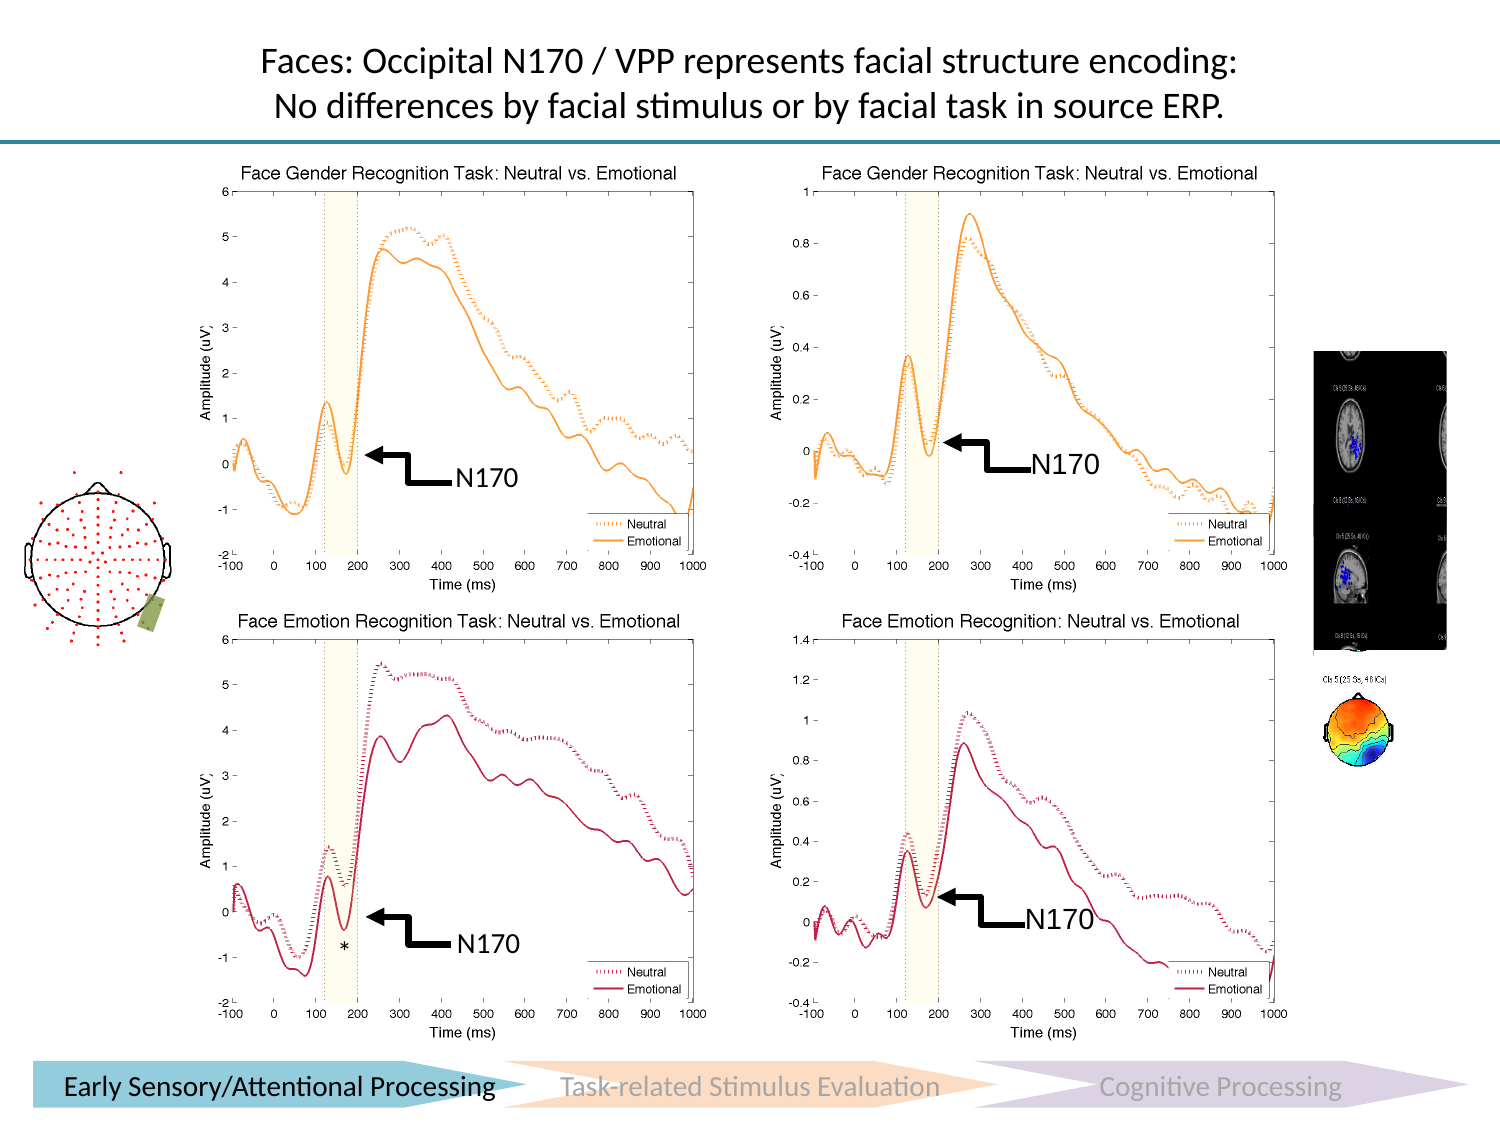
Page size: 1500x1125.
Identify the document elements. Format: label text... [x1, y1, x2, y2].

text_box N170 [1009, 892, 1110, 943]
picture [0, 157, 1450, 1051]
text_box Cognitive Processing [973, 1060, 1469, 1108]
text_box N170 [442, 916, 536, 967]
title Faces: Occipital N170 / VPP represents facial structure encoding: No differences by facial stimulus or by facial task in source ERP. [0, 28, 1500, 142]
text_box Early Sensory/Attentional Processing [33, 1060, 527, 1108]
text_box * [322, 925, 367, 976]
text_box [137, 593, 166, 633]
text_box N170 [440, 450, 534, 501]
text_box N170 [1015, 438, 1116, 488]
text_box Task-related Stimulus Evaluation [502, 1060, 998, 1108]
